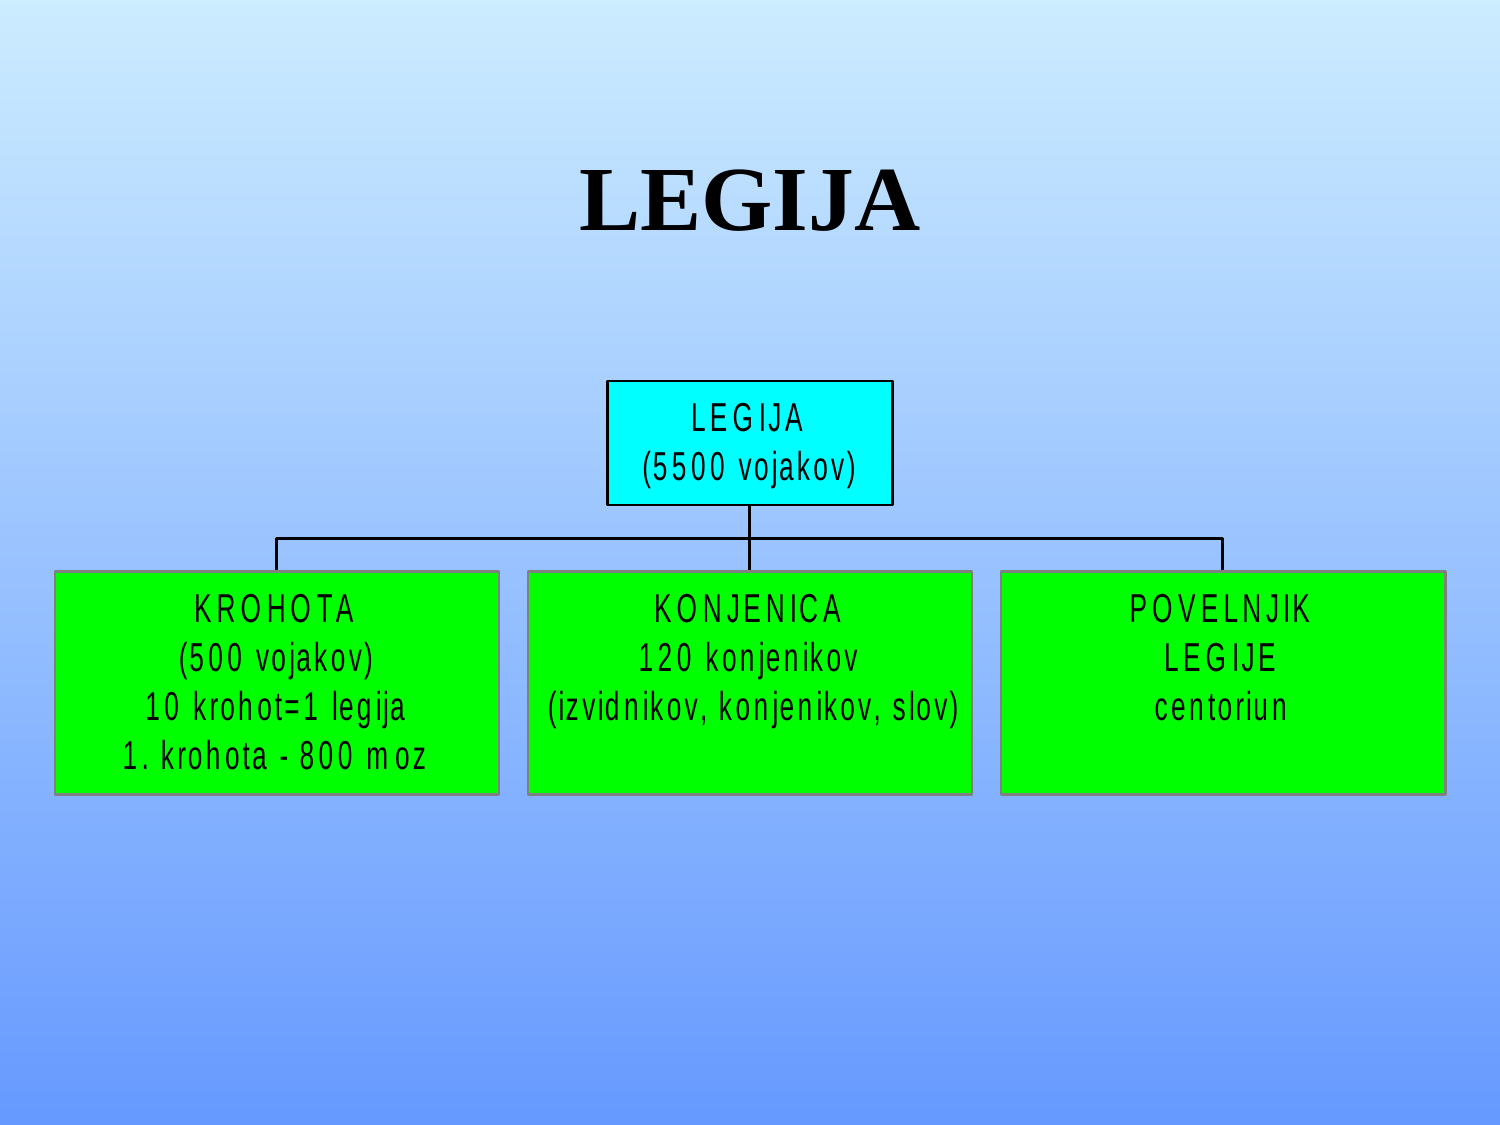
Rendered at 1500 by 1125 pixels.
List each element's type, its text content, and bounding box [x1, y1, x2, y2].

picture [50, 375, 1451, 801]
title LEGIJA [112, 99, 1388, 288]
